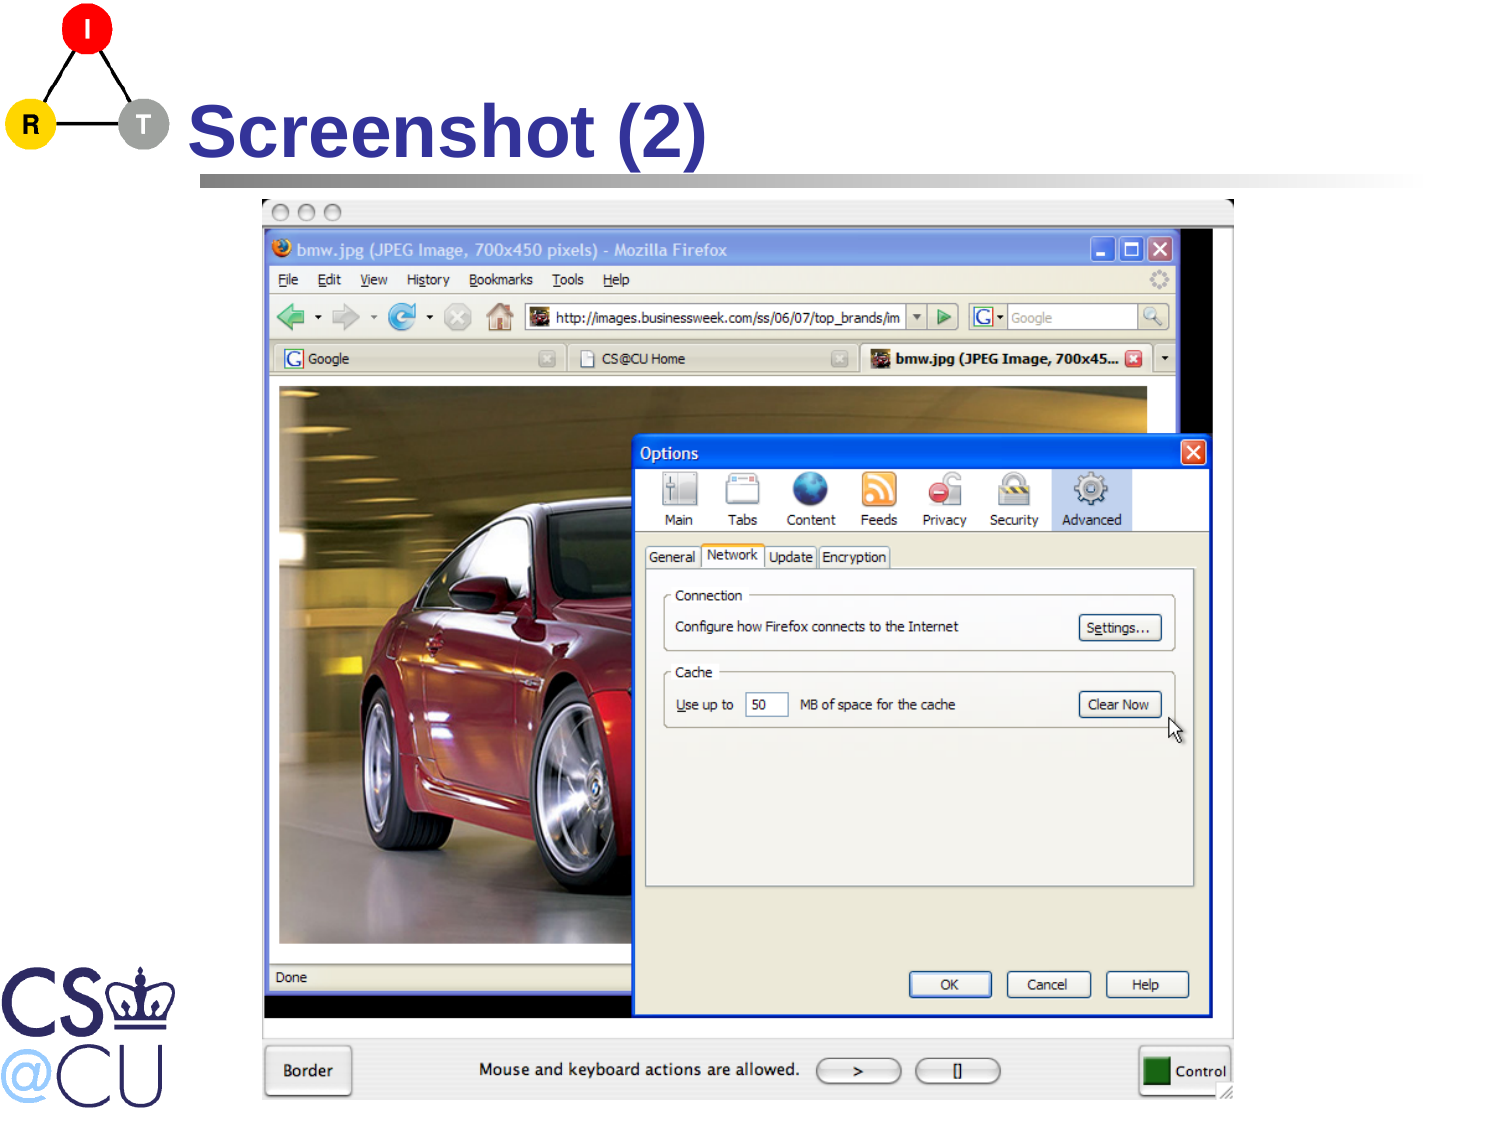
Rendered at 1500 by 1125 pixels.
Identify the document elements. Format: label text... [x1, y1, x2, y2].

picture [0, 0, 173, 154]
picture [0, 949, 175, 1125]
title Screenshot (2) [187, 44, 1463, 218]
picture [262, 199, 1234, 1100]
